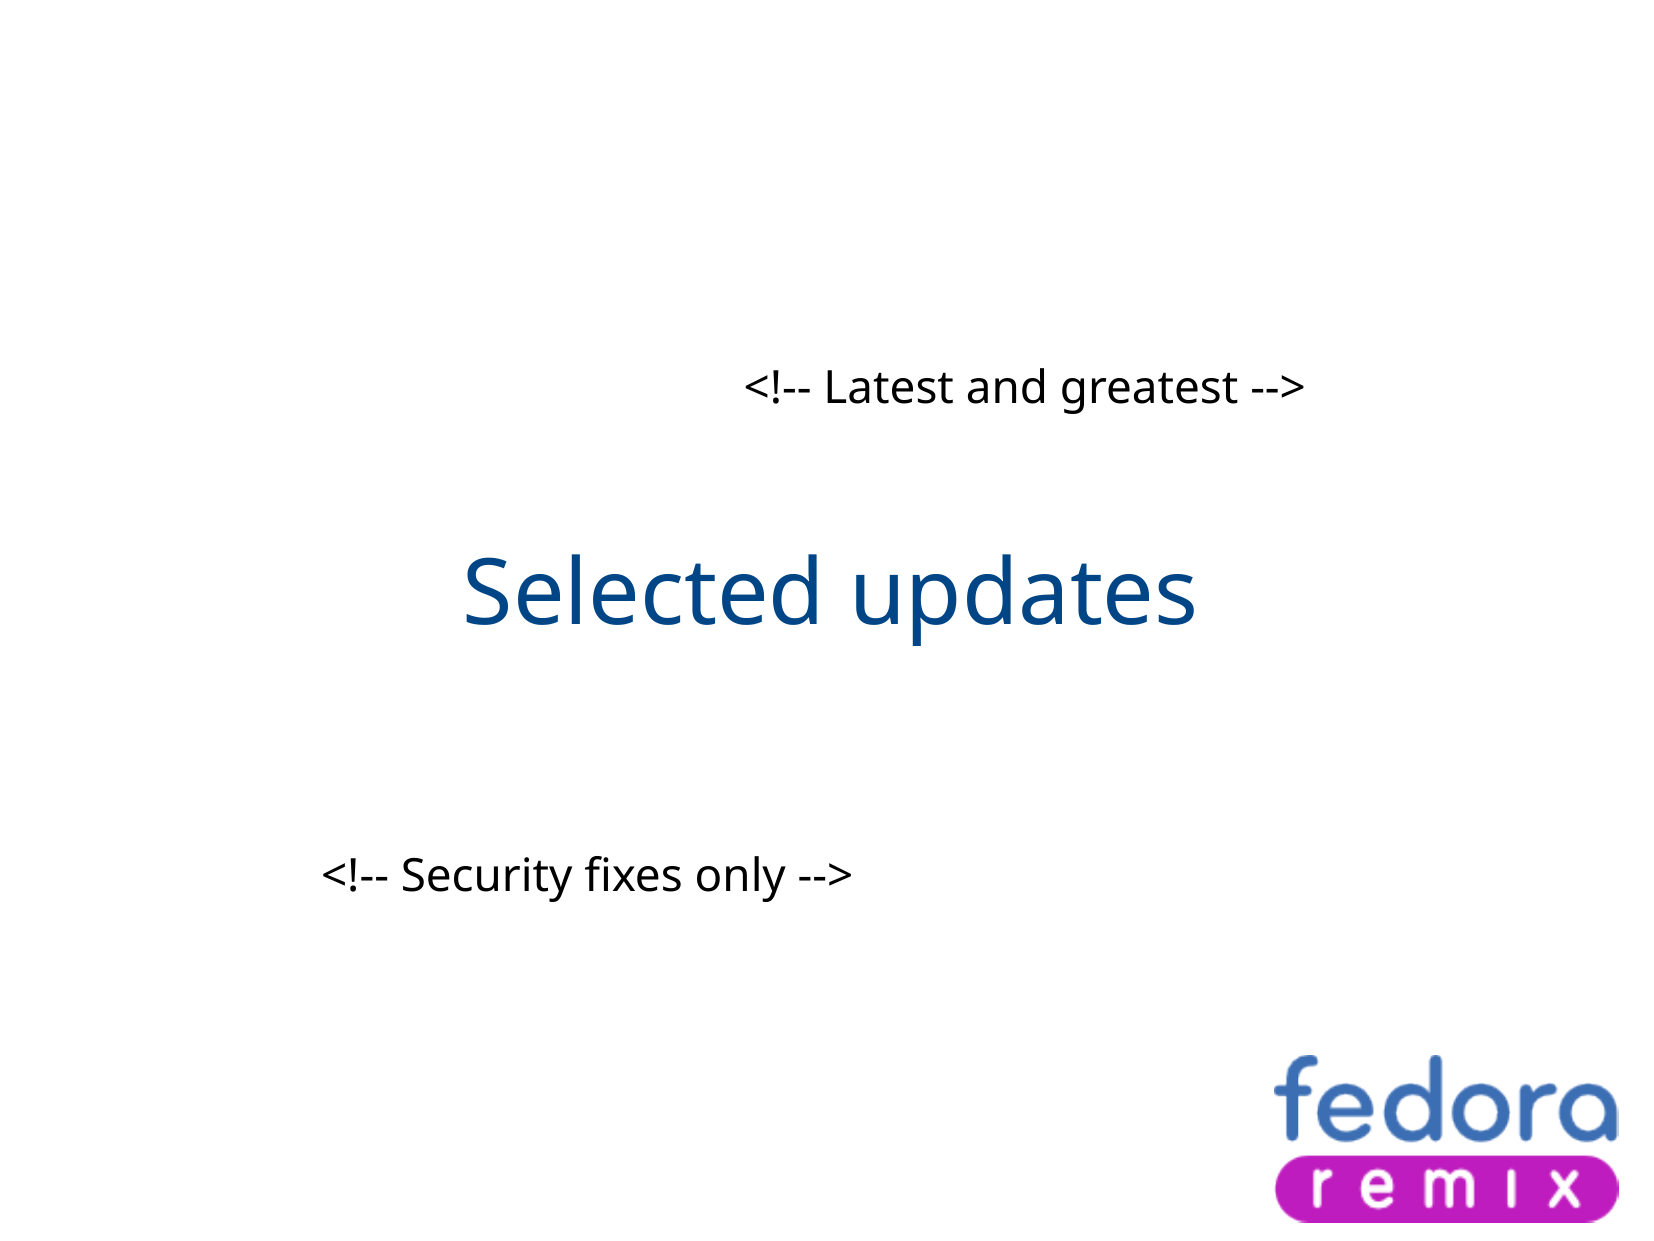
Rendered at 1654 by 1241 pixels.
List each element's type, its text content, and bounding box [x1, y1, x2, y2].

title <!-- Security fixes only --> [87, 825, 1088, 922]
title Selected updates [87, 466, 1576, 713]
title <!-- Latest and greatest --> [525, 337, 1526, 434]
picture [1274, 1055, 1619, 1223]
